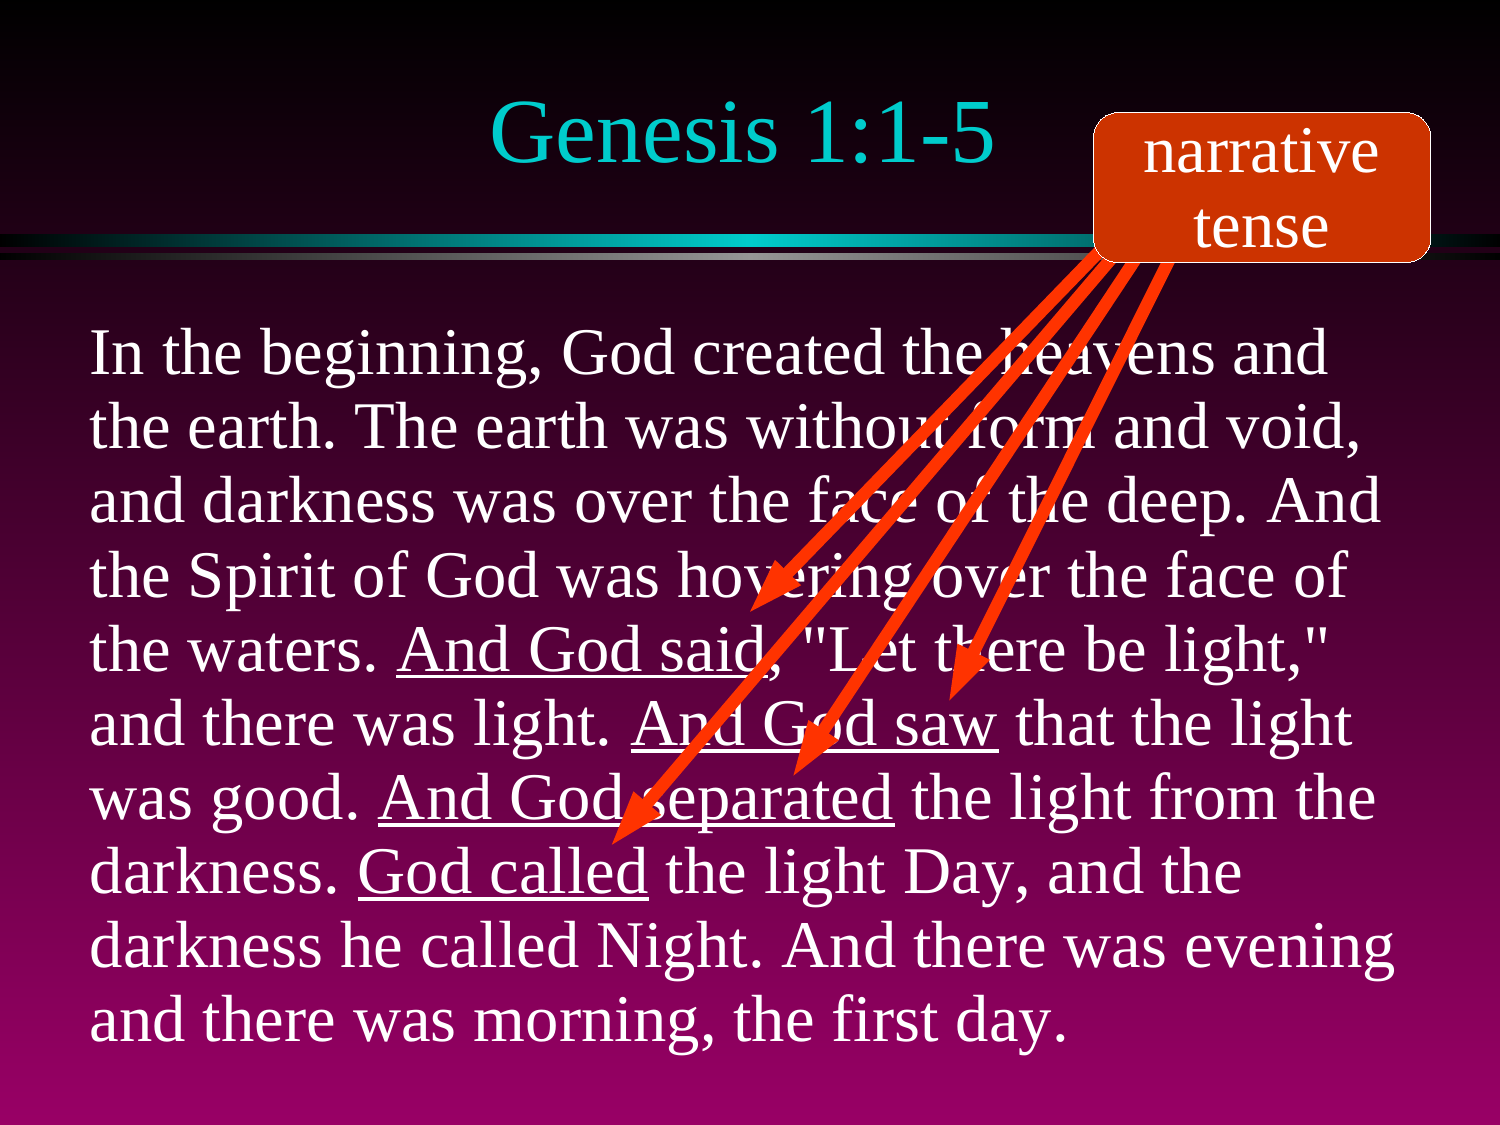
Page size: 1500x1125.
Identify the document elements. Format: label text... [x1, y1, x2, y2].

text_box In the beginning, God created the heavens and the earth. The earth was without form and void, and darkness was over the face of the deep. And the Spirit of God was hovering over the face of the waters. And God said, "Let there be light," and there was light. And God saw that the light was good. And God separated the light from the darkness. God called the light Day, and the darkness he called Night. And there was evening and there was morning, the first day. [75, 307, 1426, 1125]
text_box narrative tense [1093, 112, 1431, 263]
title Genesis 1:1-5 [99, 37, 1388, 225]
